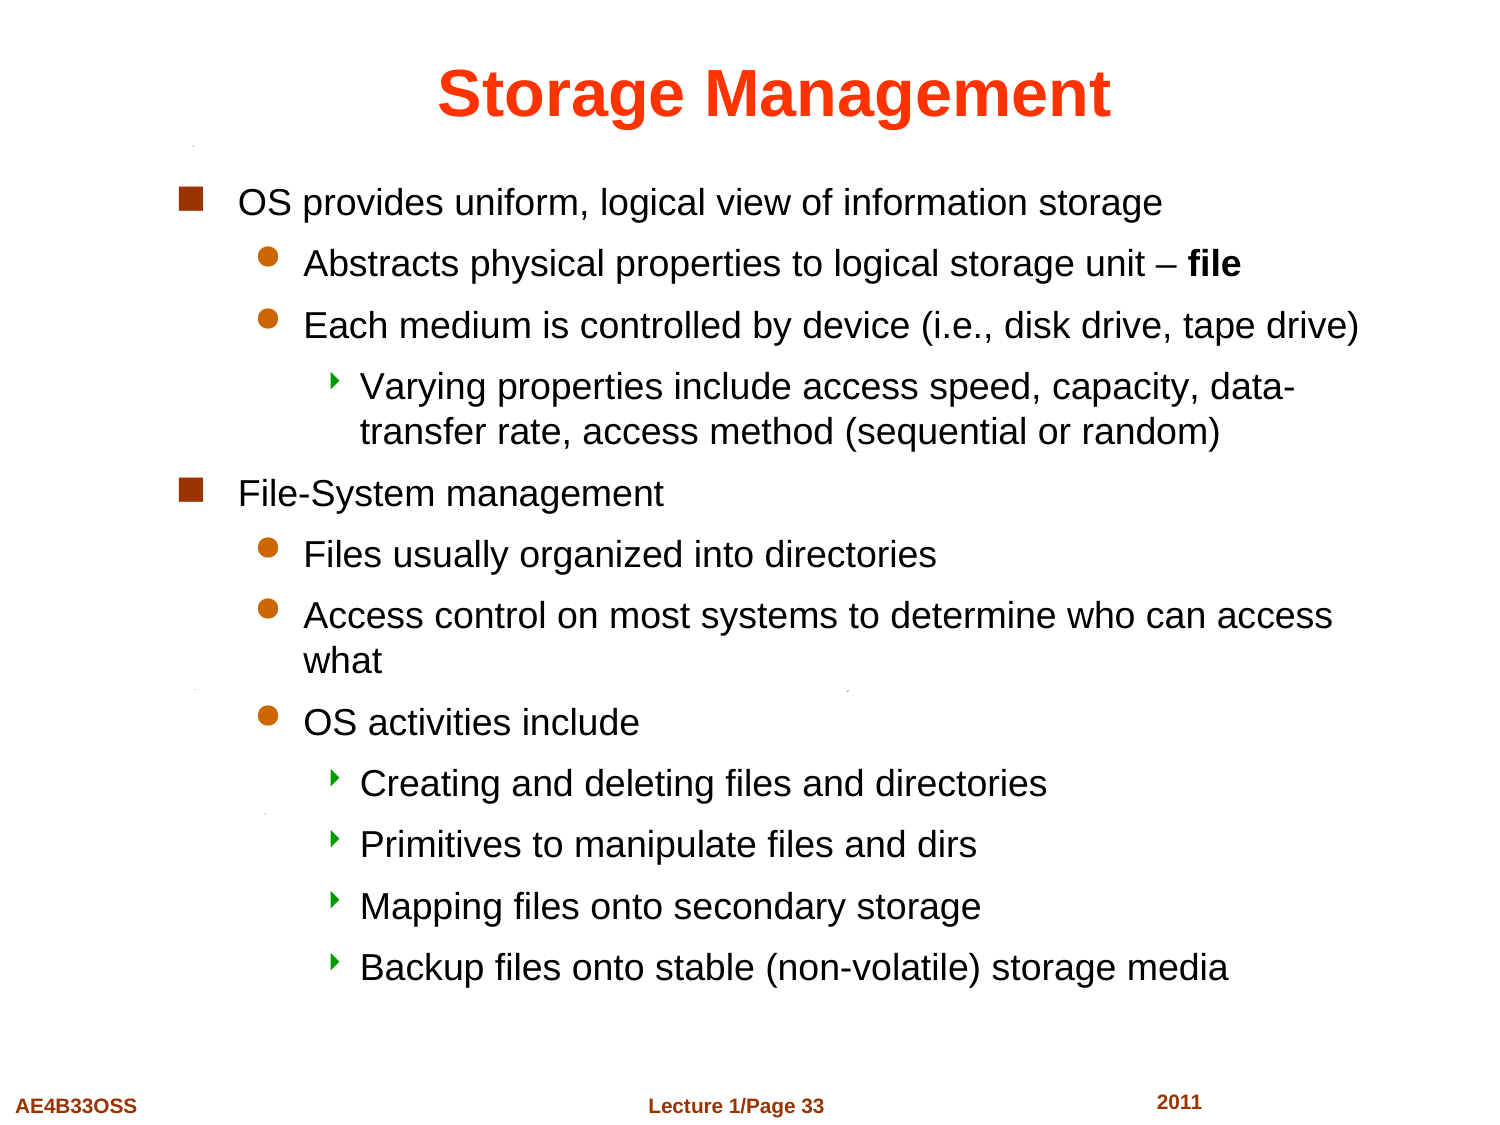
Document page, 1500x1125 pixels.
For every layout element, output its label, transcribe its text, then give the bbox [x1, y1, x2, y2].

title Storage Management [112, 37, 1438, 138]
list OS provides uniform, logical view of information storage Abstracts physical properties to logical storage unit – file Each medium is controlled by device (i.e., disk drive, tape drive) Varying properties include access speed, capacity, data-transfer rate, access method (sequential or random) File-System management Files usually organized into directories Access control on most systems to determine who can access what OS activities include Creating and deleting files and directories Primitives to manipulate files and dirs Mapping files onto secondary storage Backup files onto stable (non-volatile) storage media [166, 170, 1411, 996]
